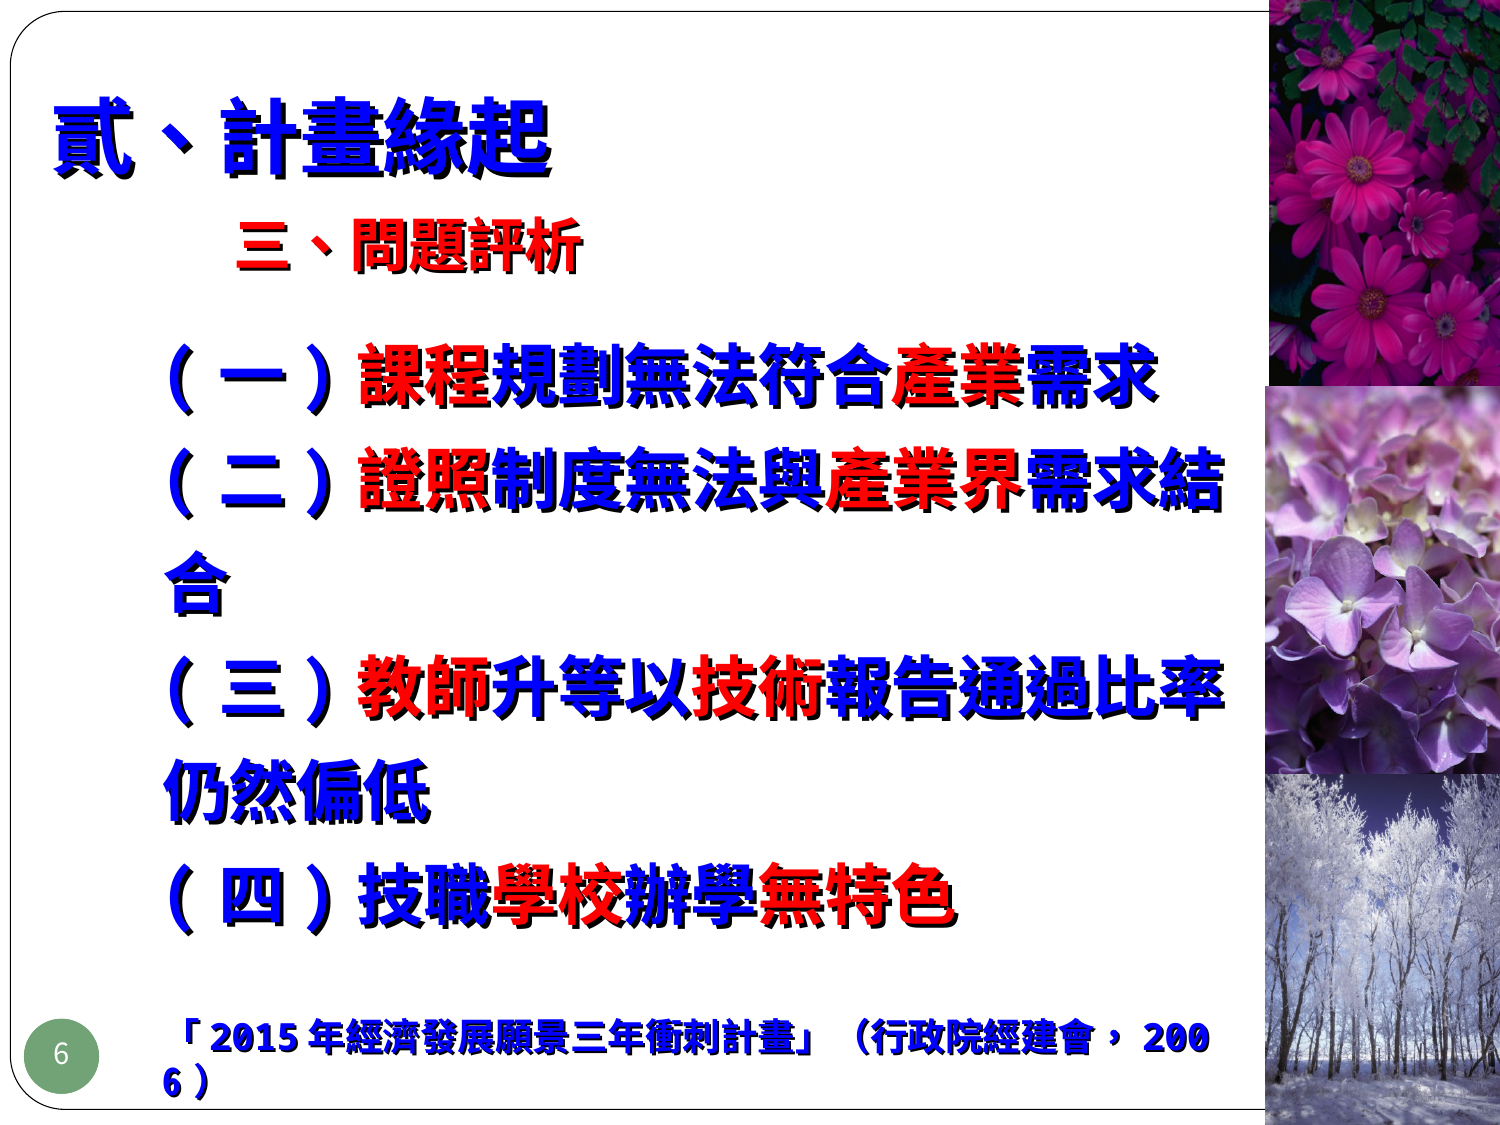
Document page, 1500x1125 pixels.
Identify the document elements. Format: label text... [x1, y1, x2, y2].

text_box (一)課程規劃無法符合產業需求 (二)證照制度無法與產業界需求結合 (三)教師升等以技術報告通過比率仍然偏低 (四)技職學校辦學無特色 「2015年經濟發展願景三年衝刺計畫」（行政院經建會，2006） [147, 231, 1269, 1125]
text_box <編號> [23, 1018, 100, 1094]
picture [1265, 0, 1500, 1125]
text_box 貳、計畫緣起 [35, 35, 668, 200]
text_box 三、問題評析 [218, 200, 598, 286]
